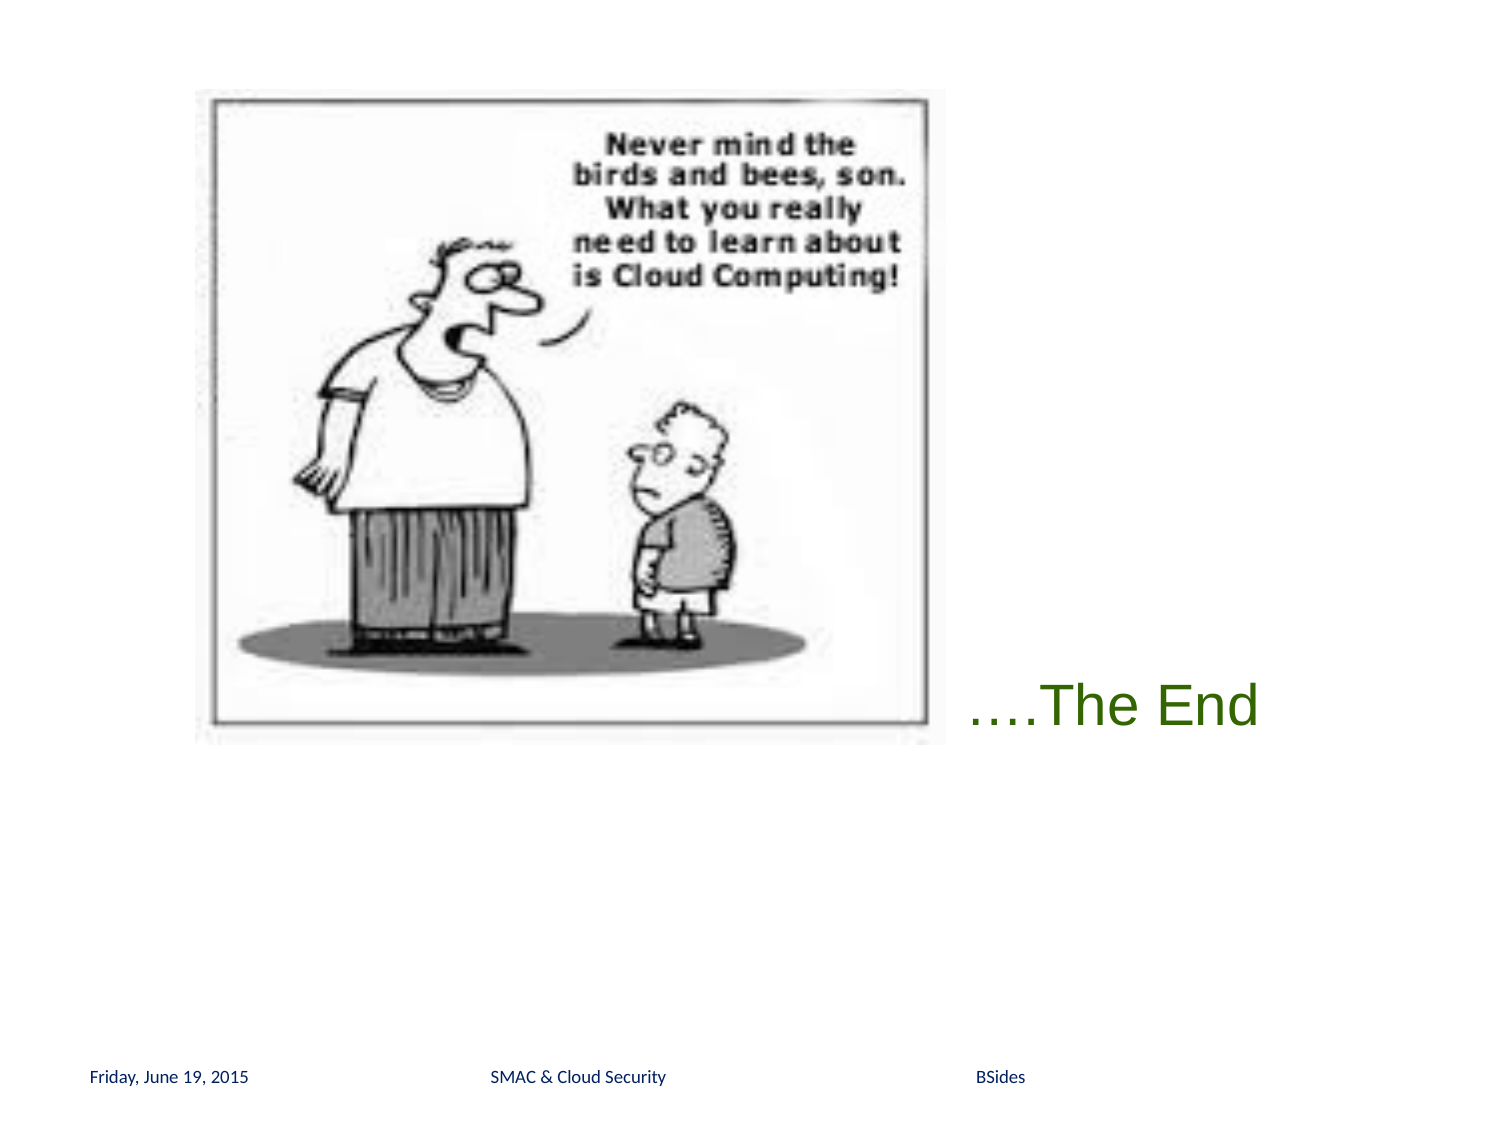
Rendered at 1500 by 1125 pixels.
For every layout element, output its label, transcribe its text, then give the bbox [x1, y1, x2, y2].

text_box Friday, June 19, 2015 SMAC & Cloud Security BSides [74, 1043, 1395, 1103]
picture [195, 89, 946, 745]
text_box ….The End [950, 659, 1275, 740]
